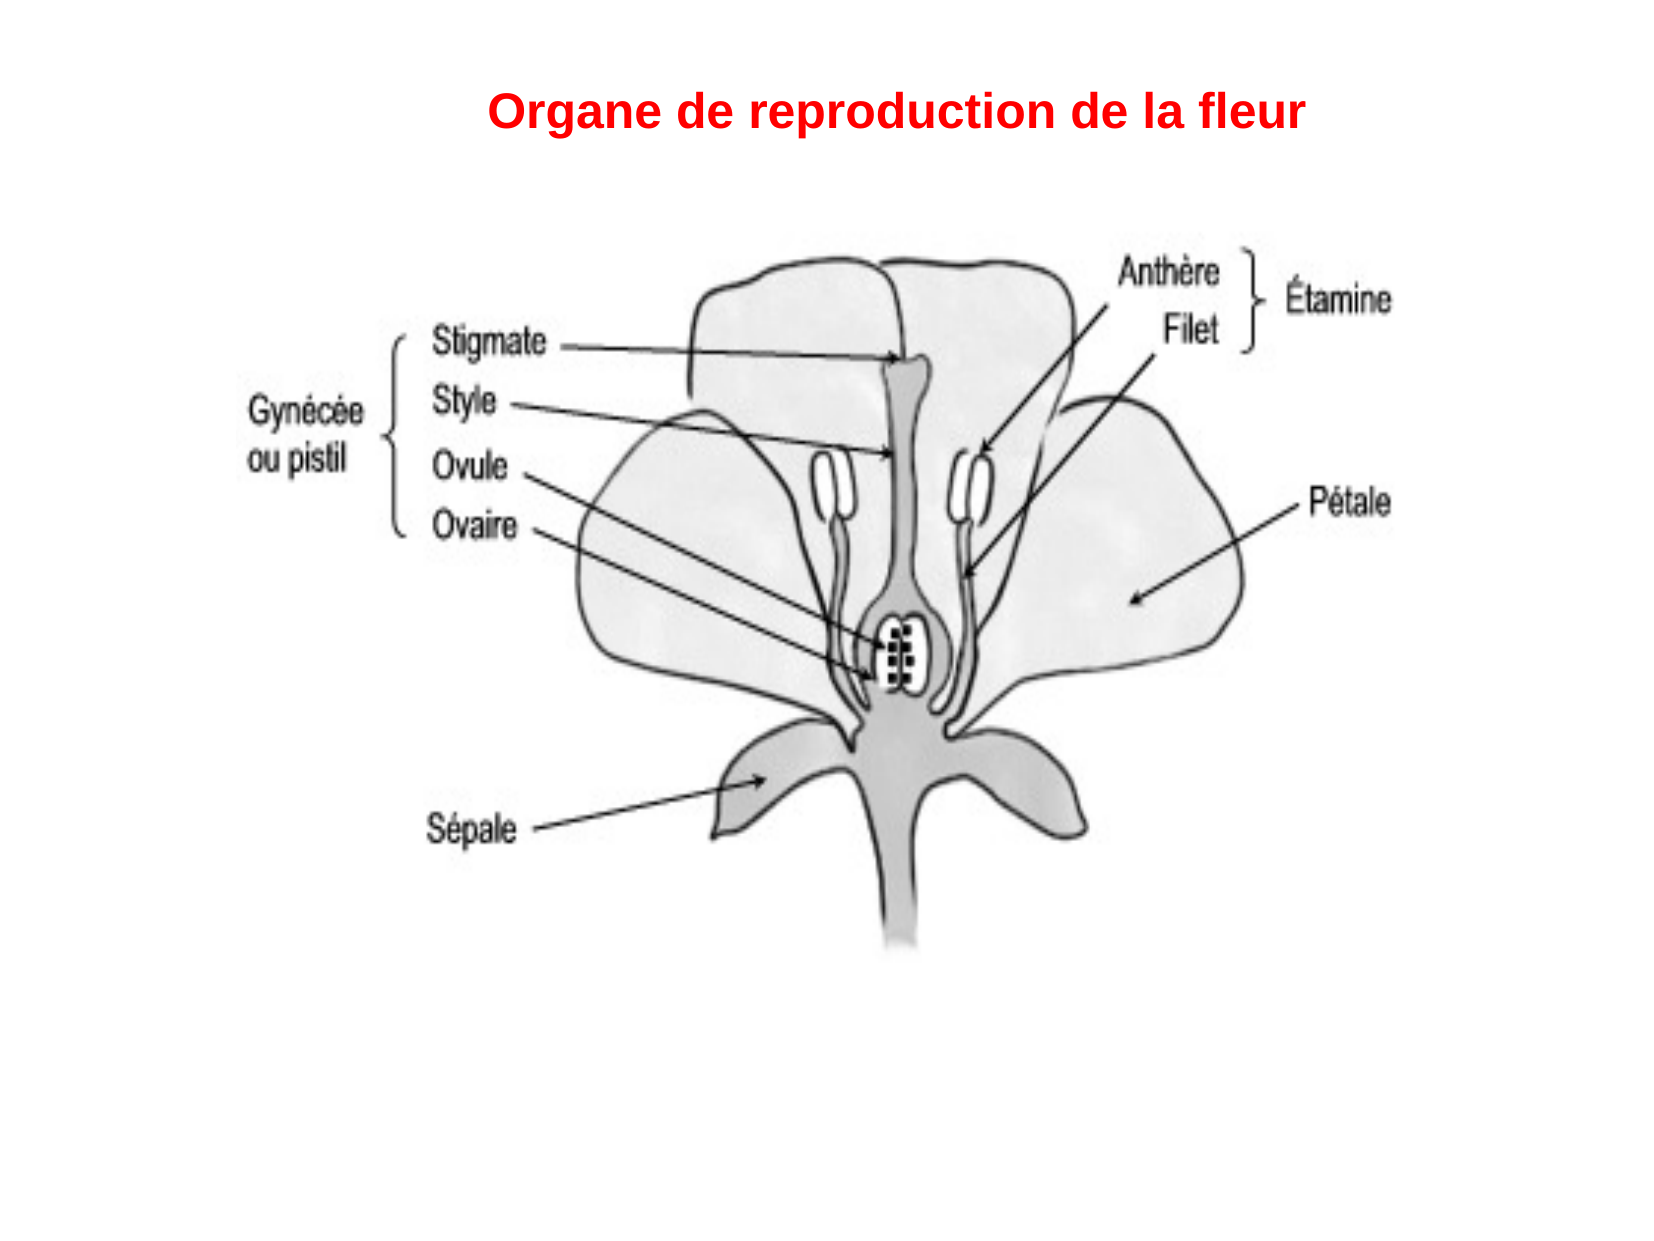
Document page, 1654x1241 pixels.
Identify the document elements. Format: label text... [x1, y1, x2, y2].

picture [236, 206, 1418, 1004]
text_box Organe de reproduction de la fleur [472, 75, 1323, 148]
